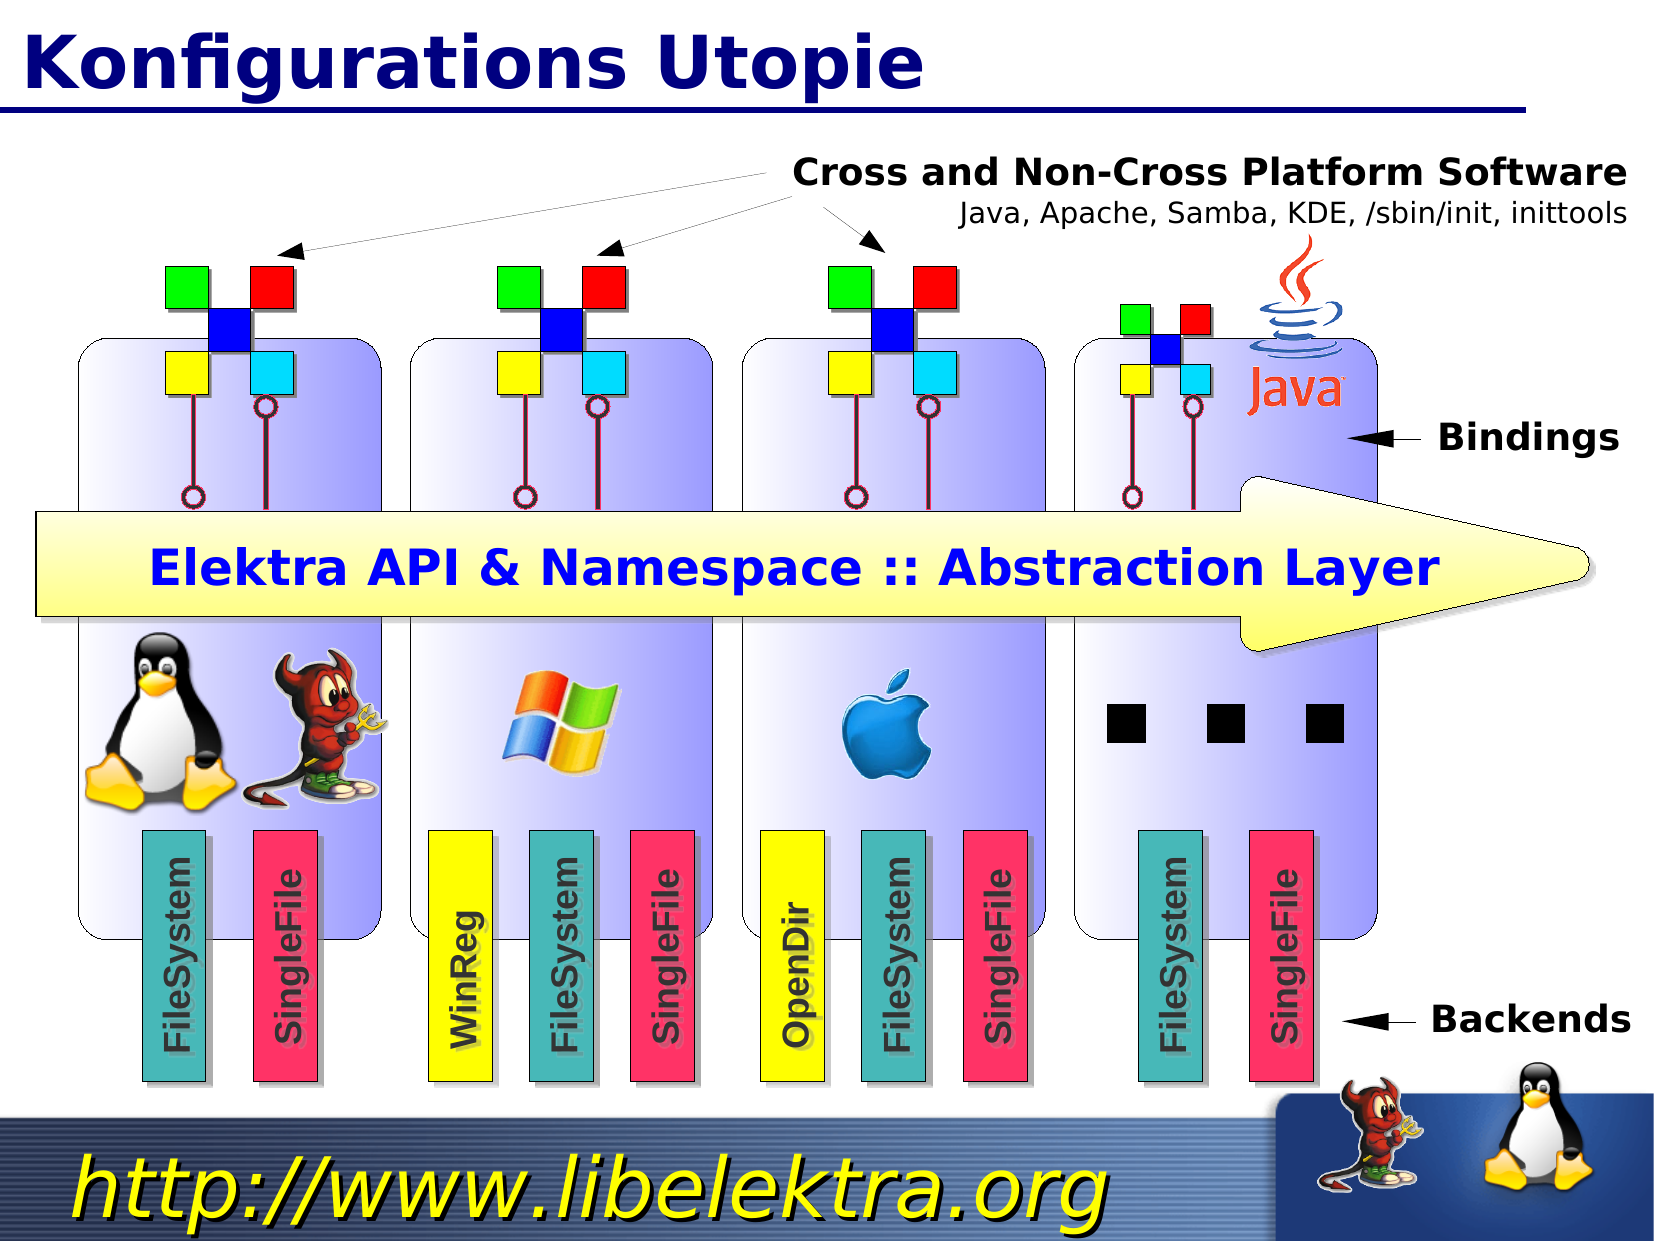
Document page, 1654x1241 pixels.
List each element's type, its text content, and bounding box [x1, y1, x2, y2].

text_box SingleFile [641, 865, 685, 1046]
text_box SingleFile [1260, 865, 1304, 1046]
text_box SingleFile [264, 865, 308, 1046]
picture [502, 670, 622, 777]
text_box Bindings [1436, 412, 1636, 456]
picture [1246, 233, 1346, 416]
text_box Konfigurations Utopie [21, 14, 1611, 111]
text_box OpenDir [771, 862, 815, 1050]
text_box FileSystem [1149, 855, 1193, 1055]
text_box [78, 810, 382, 1082]
text_box FileSystem [152, 855, 197, 1055]
text_box WinReg [439, 862, 483, 1050]
picture [0, 1061, 1654, 1241]
picture [841, 667, 932, 780]
text_box Cross and Non-Cross Platform Software Java, Apache, Samba, KDE, /sbin/init, inittools [791, 147, 1629, 229]
text_box SingleFile [973, 865, 1018, 1046]
text_box FileSystem [540, 855, 584, 1055]
text_box [35, 266, 1590, 1082]
text_box Backends [1430, 994, 1633, 1039]
picture [71, 631, 389, 816]
text_box Elektra API & Namespace :: Abstraction Layer [148, 534, 1477, 595]
text_box FileSystem [872, 855, 917, 1055]
